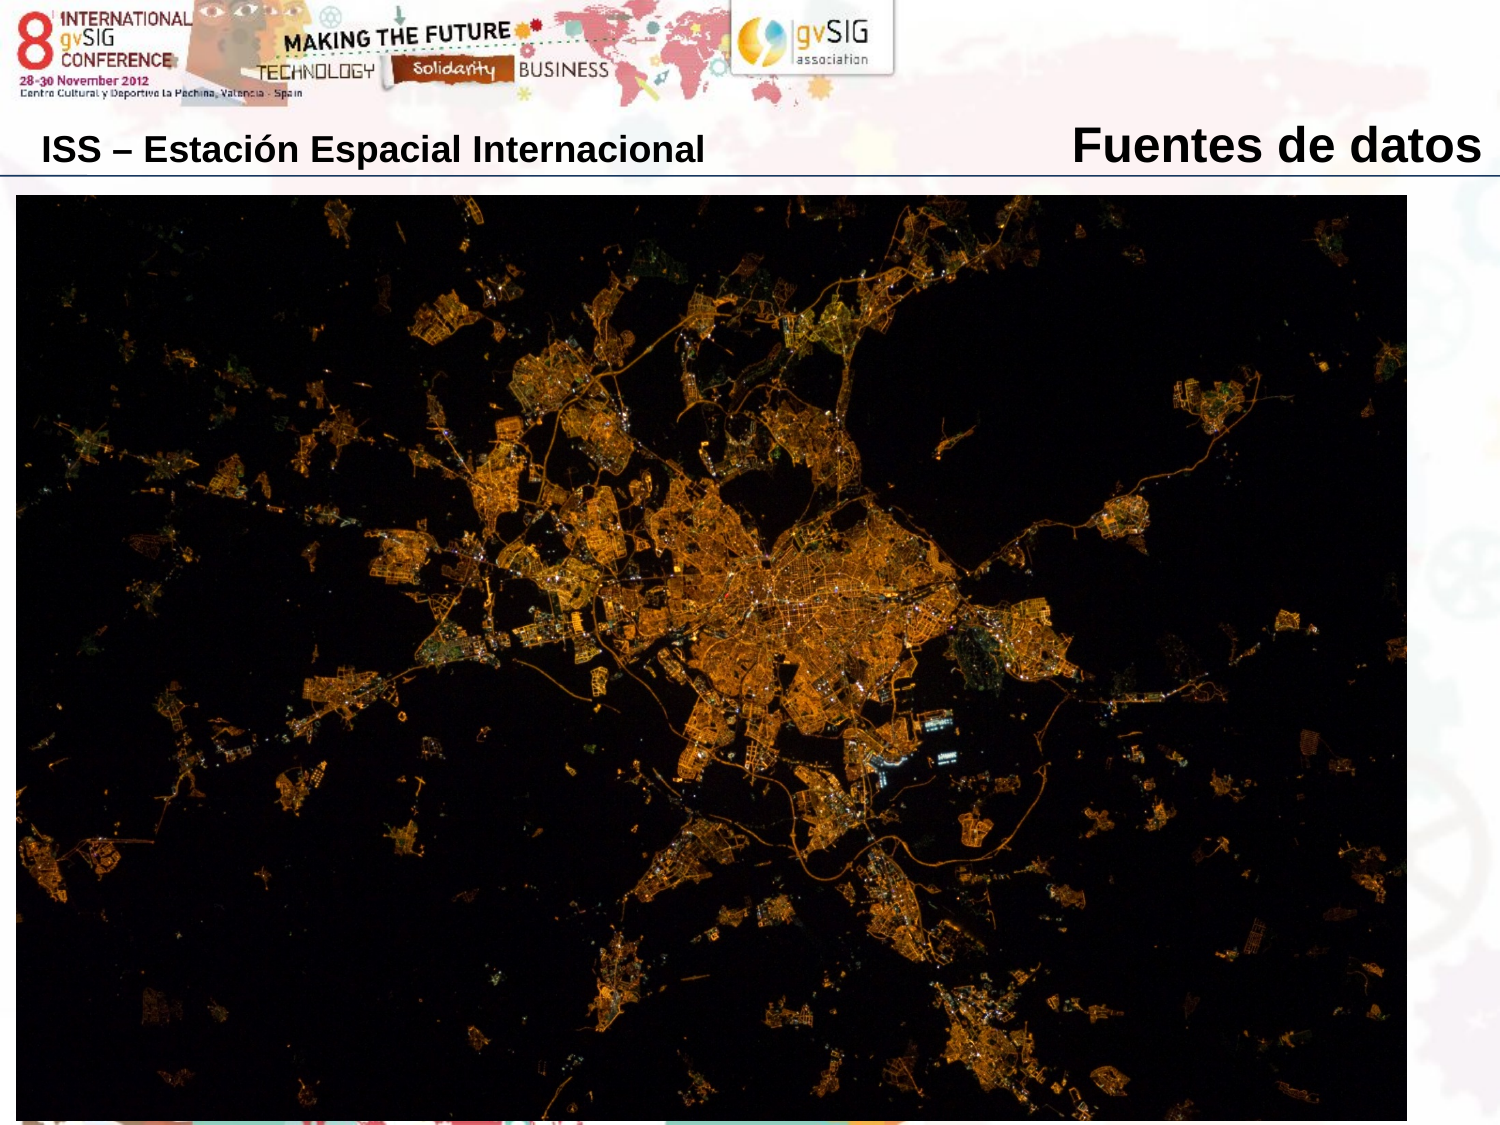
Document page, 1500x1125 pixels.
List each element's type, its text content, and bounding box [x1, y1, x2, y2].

text_box ISS – Estación Espacial Internacional [26, 117, 722, 177]
text_box Fuentes de datos [1057, 105, 1498, 175]
picture [0, 0, 1500, 175]
picture [0, 177, 1500, 1125]
text_box Fuentes de datos [1057, 177, 1498, 181]
